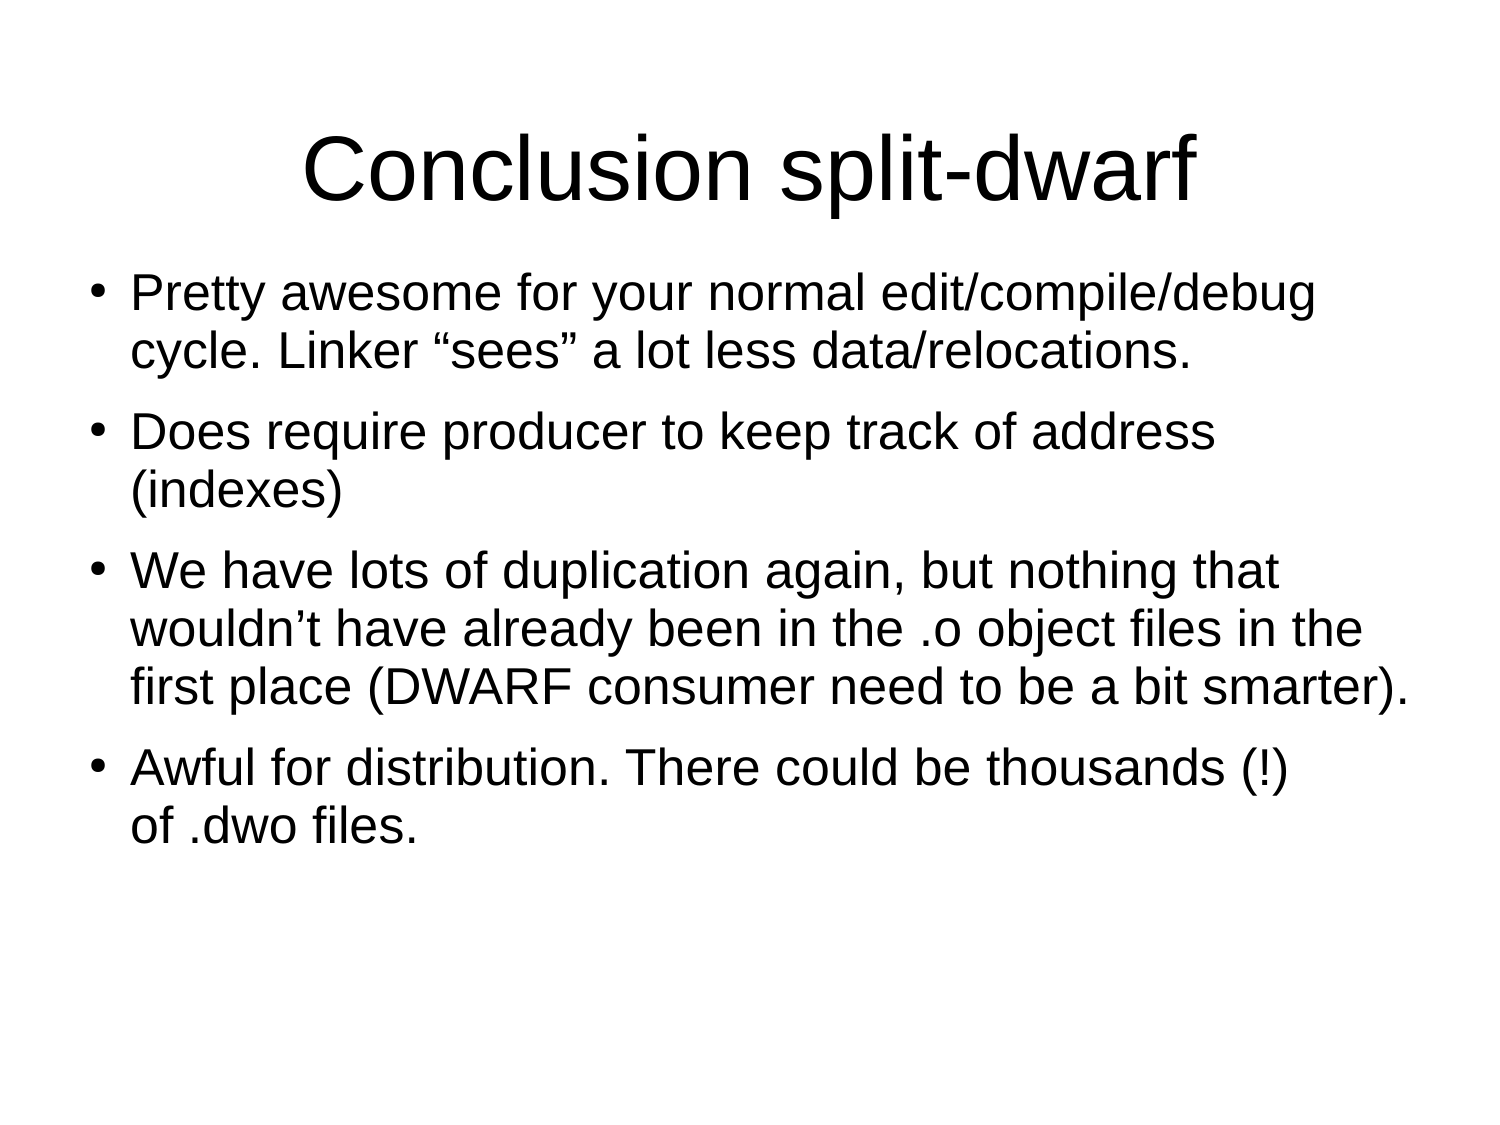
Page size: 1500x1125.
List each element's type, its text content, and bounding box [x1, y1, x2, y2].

list Pretty awesome for your normal edit/compile/debug cycle. Linker “sees” a lot less data/relocations. Does require producer to keep track of address (indexes) We have lots of duplication again, but nothing that wouldn’t have already been in the .o object files in the first place (DWARF consumer need to be a bit smarter). Awful for distribution. There could be thousands (!) of .dwo files. [75, 263, 1425, 916]
title Conclusion split-dwarf [103, 59, 1397, 263]
